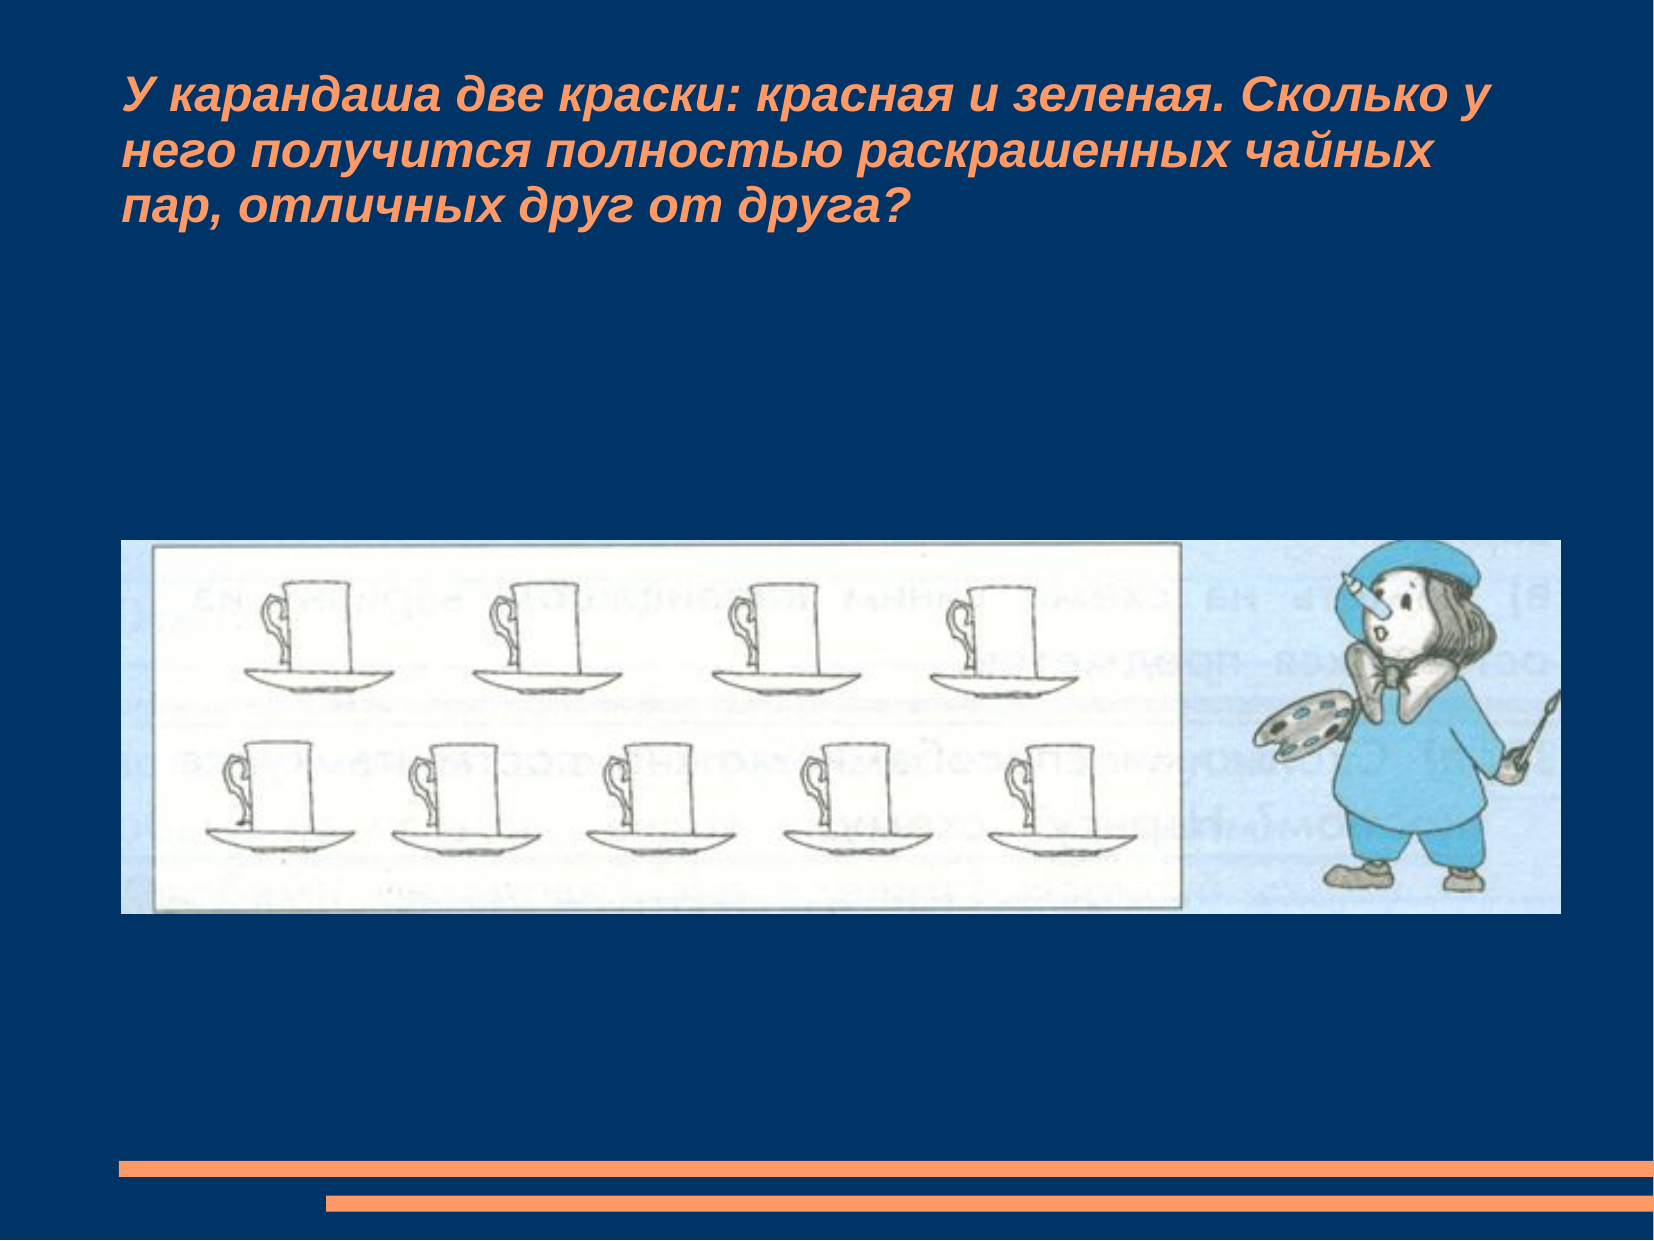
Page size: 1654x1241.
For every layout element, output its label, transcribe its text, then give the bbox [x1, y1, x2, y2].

picture [121, 540, 1561, 914]
title У карандаша две краски: красная и зеленая. Сколько у него получится полностью раскрашенных ча йных пар, отличных друг от друга? [121, 46, 1534, 254]
